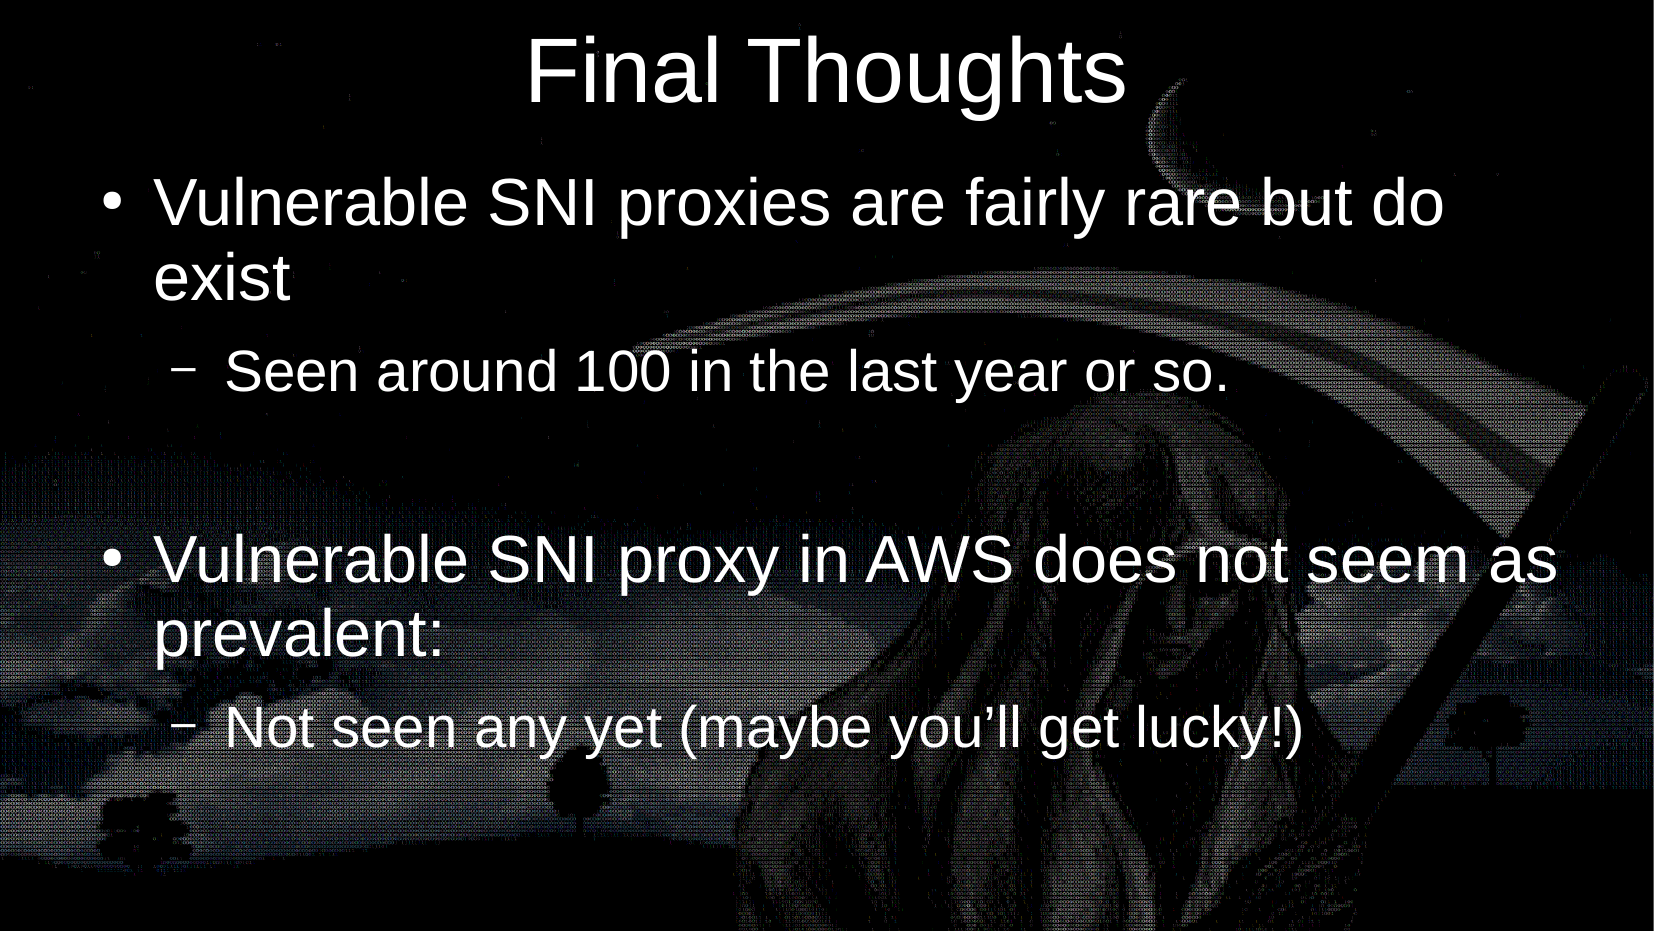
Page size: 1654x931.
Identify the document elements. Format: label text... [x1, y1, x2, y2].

picture [0, 0, 1654, 931]
list Vulnerable SNI proxies are fairly rare but do exist Seen around 100 in the last year or so. Vulnerable SNI proxy in AWS does not seem as prevalent: Not seen any yet (maybe you’ll get lucky!) [82, 165, 1571, 827]
title Final Thoughts [11, 10, 1642, 131]
